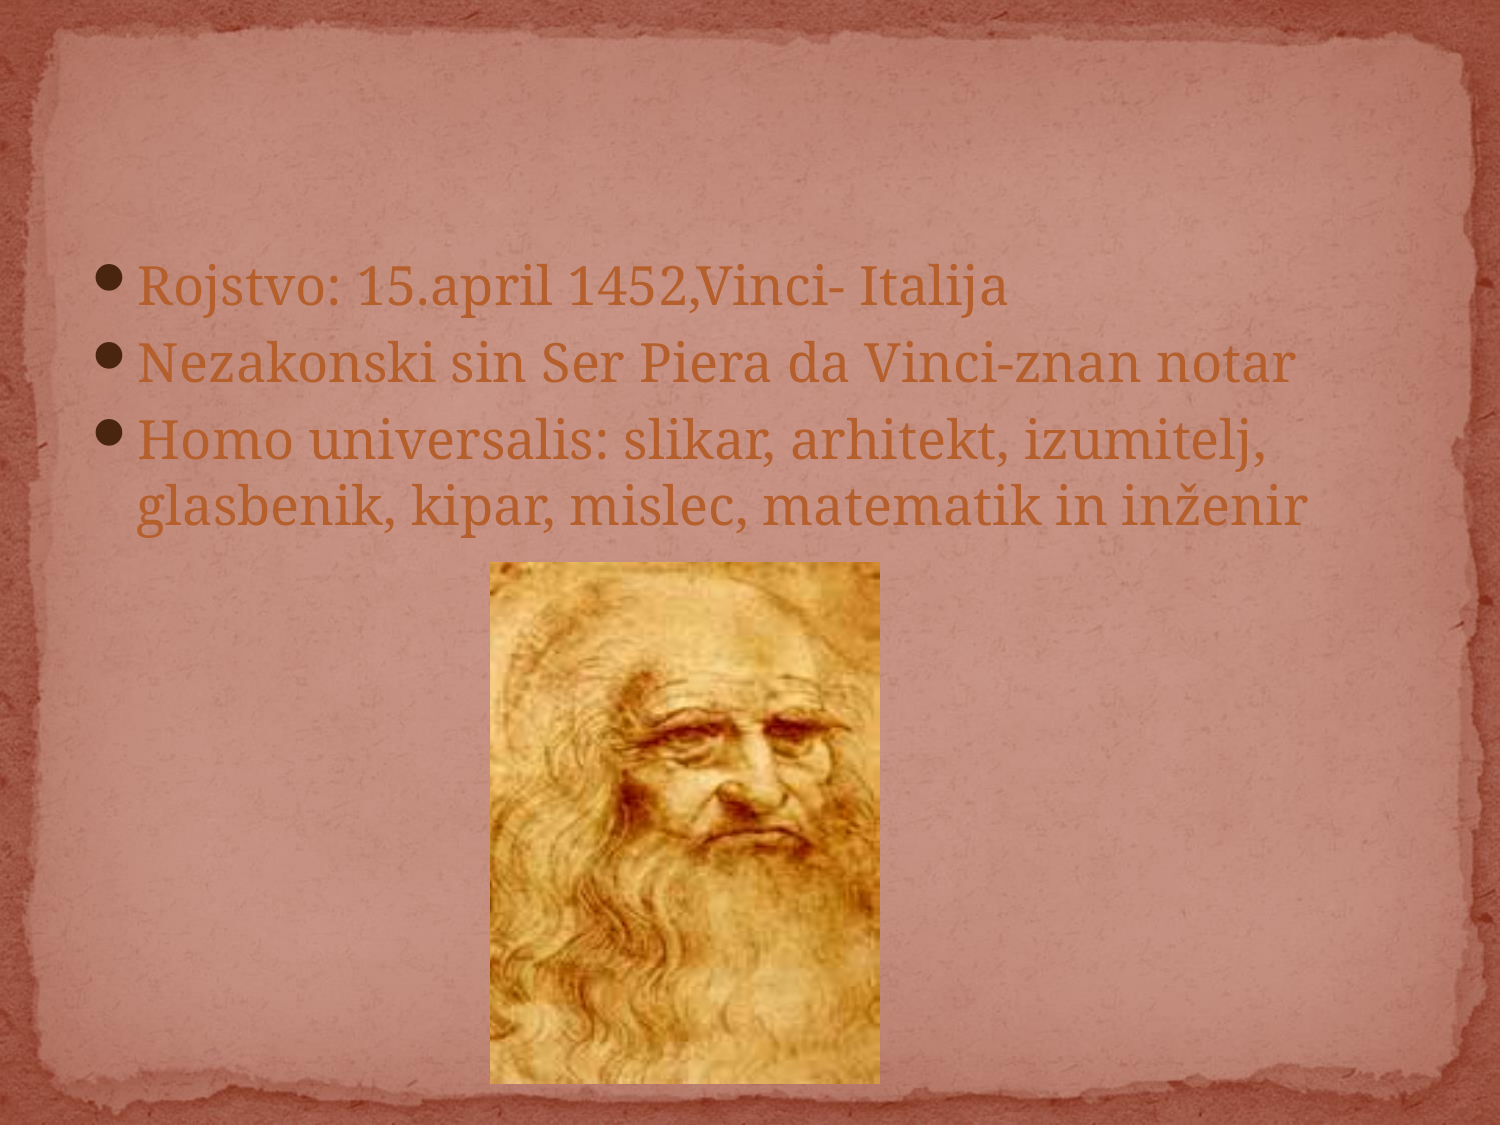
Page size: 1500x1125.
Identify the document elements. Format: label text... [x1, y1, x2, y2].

picture [0, 0, 1500, 1125]
list Rojstvo: 15.april 1452,Vinci- Italija Nezakonski sin Ser Piera da Vinci-znan notar Homo universalis: slikar, arhitekt, izumitelj, glasbenik, kipar, mislec, matematik in inženir [76, 243, 1427, 994]
